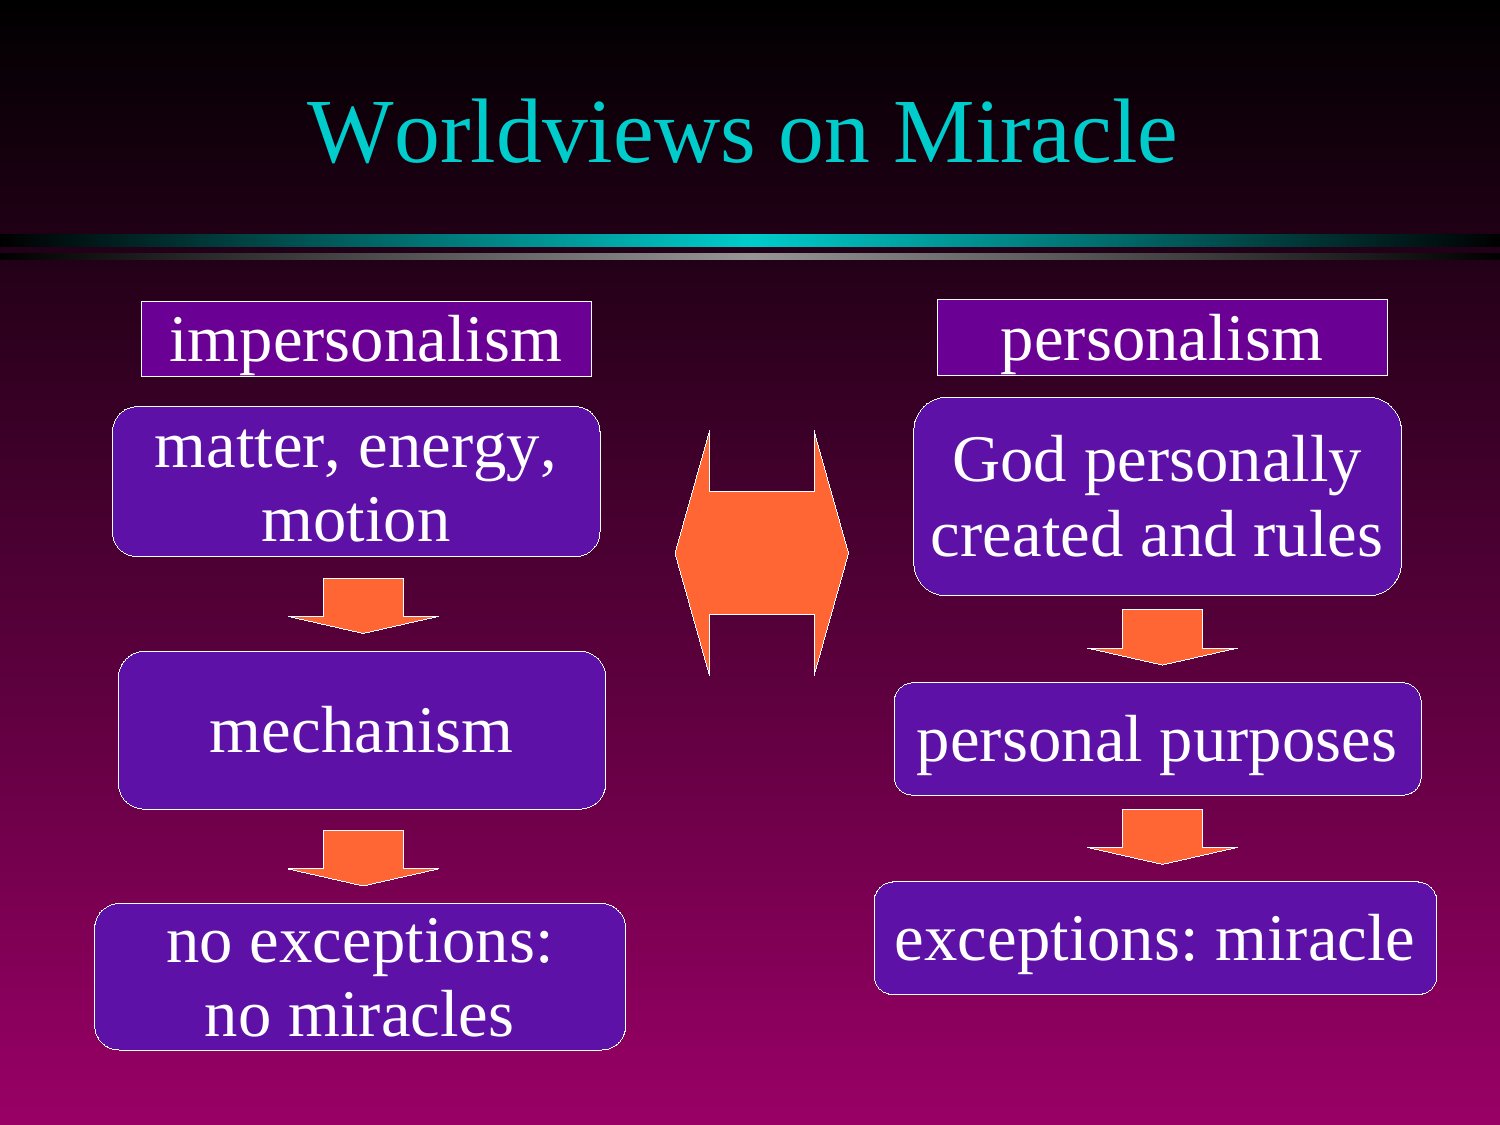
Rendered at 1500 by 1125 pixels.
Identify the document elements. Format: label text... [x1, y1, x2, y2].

text_box no exceptions: no miracles [94, 903, 626, 1051]
text_box [1087, 609, 1238, 666]
text_box matter, energy, motion [112, 406, 601, 557]
text_box [675, 430, 849, 676]
text_box [288, 578, 439, 634]
title Worldviews on Miracle [187, 56, 1463, 244]
text_box personalism [937, 299, 1388, 376]
text_box [288, 830, 439, 886]
text_box mechanism [118, 651, 606, 810]
text_box exceptions: miracle [874, 881, 1437, 995]
text_box [1087, 809, 1238, 865]
text_box personal purposes [894, 682, 1422, 796]
text_box God personally created and rules [913, 397, 1402, 596]
text_box impersonalism [141, 301, 592, 377]
